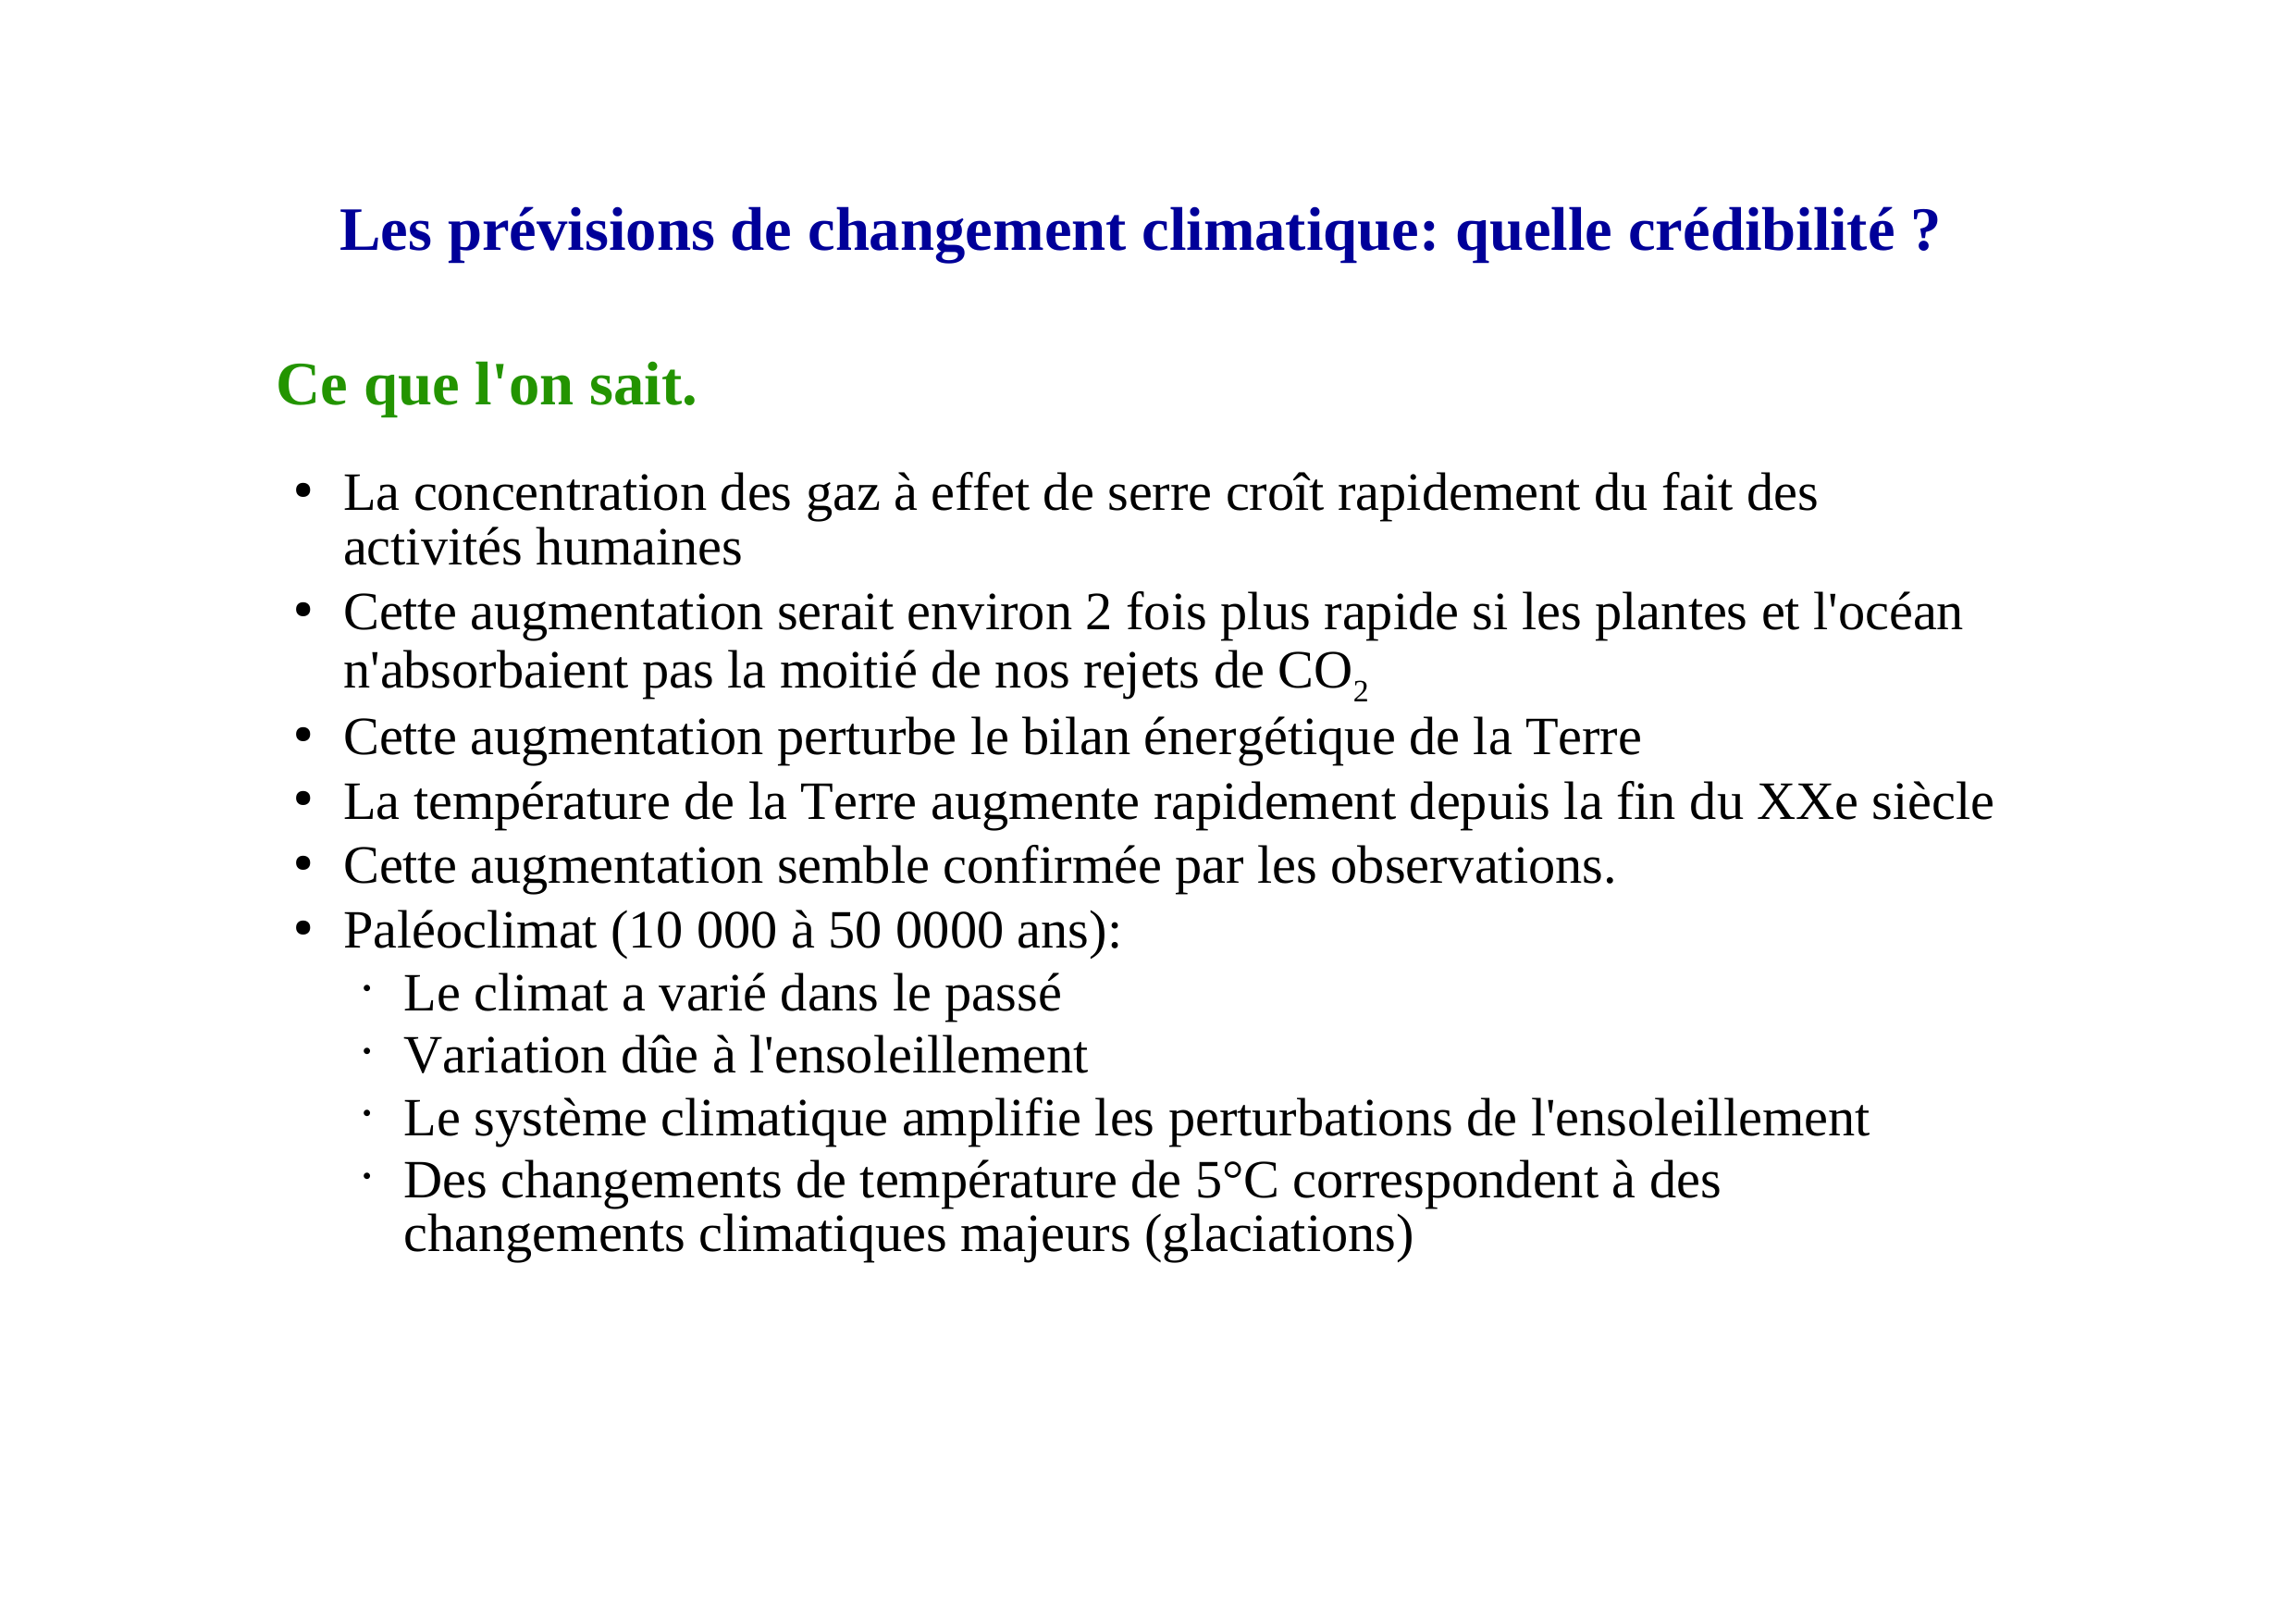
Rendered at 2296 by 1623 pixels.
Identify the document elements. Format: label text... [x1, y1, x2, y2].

list La concentration des gaz à effet de serre croît rapidement du fait des activités humaines Cette augmentation serait environ 2 fois plus rapide si les plantes et l'océan n'absorbaient pas la moitié de nos rejets de CO2 Cette augmentation perturbe le bilan énergétique de la Terre La température de la Terre augmente rapidement depuis la fin du XXe siècle Cette augmentation semble confirmée par les observations. Paléoclimat (10 000 à 50 0000 ans): Le climat a varié dans le passé Variation dûe à l'ensoleillement Le système climatique amplifie les perturbations de l'ensoleillement Des changements de température de 5°C correspondent à des changements climatiques majeurs (glaciations) [279, 459, 2016, 1405]
text_box Ce que l'on sait. [262, 323, 1994, 449]
title Les prévisions de changement climatique: quelle crédibilité ? [251, 119, 2033, 343]
